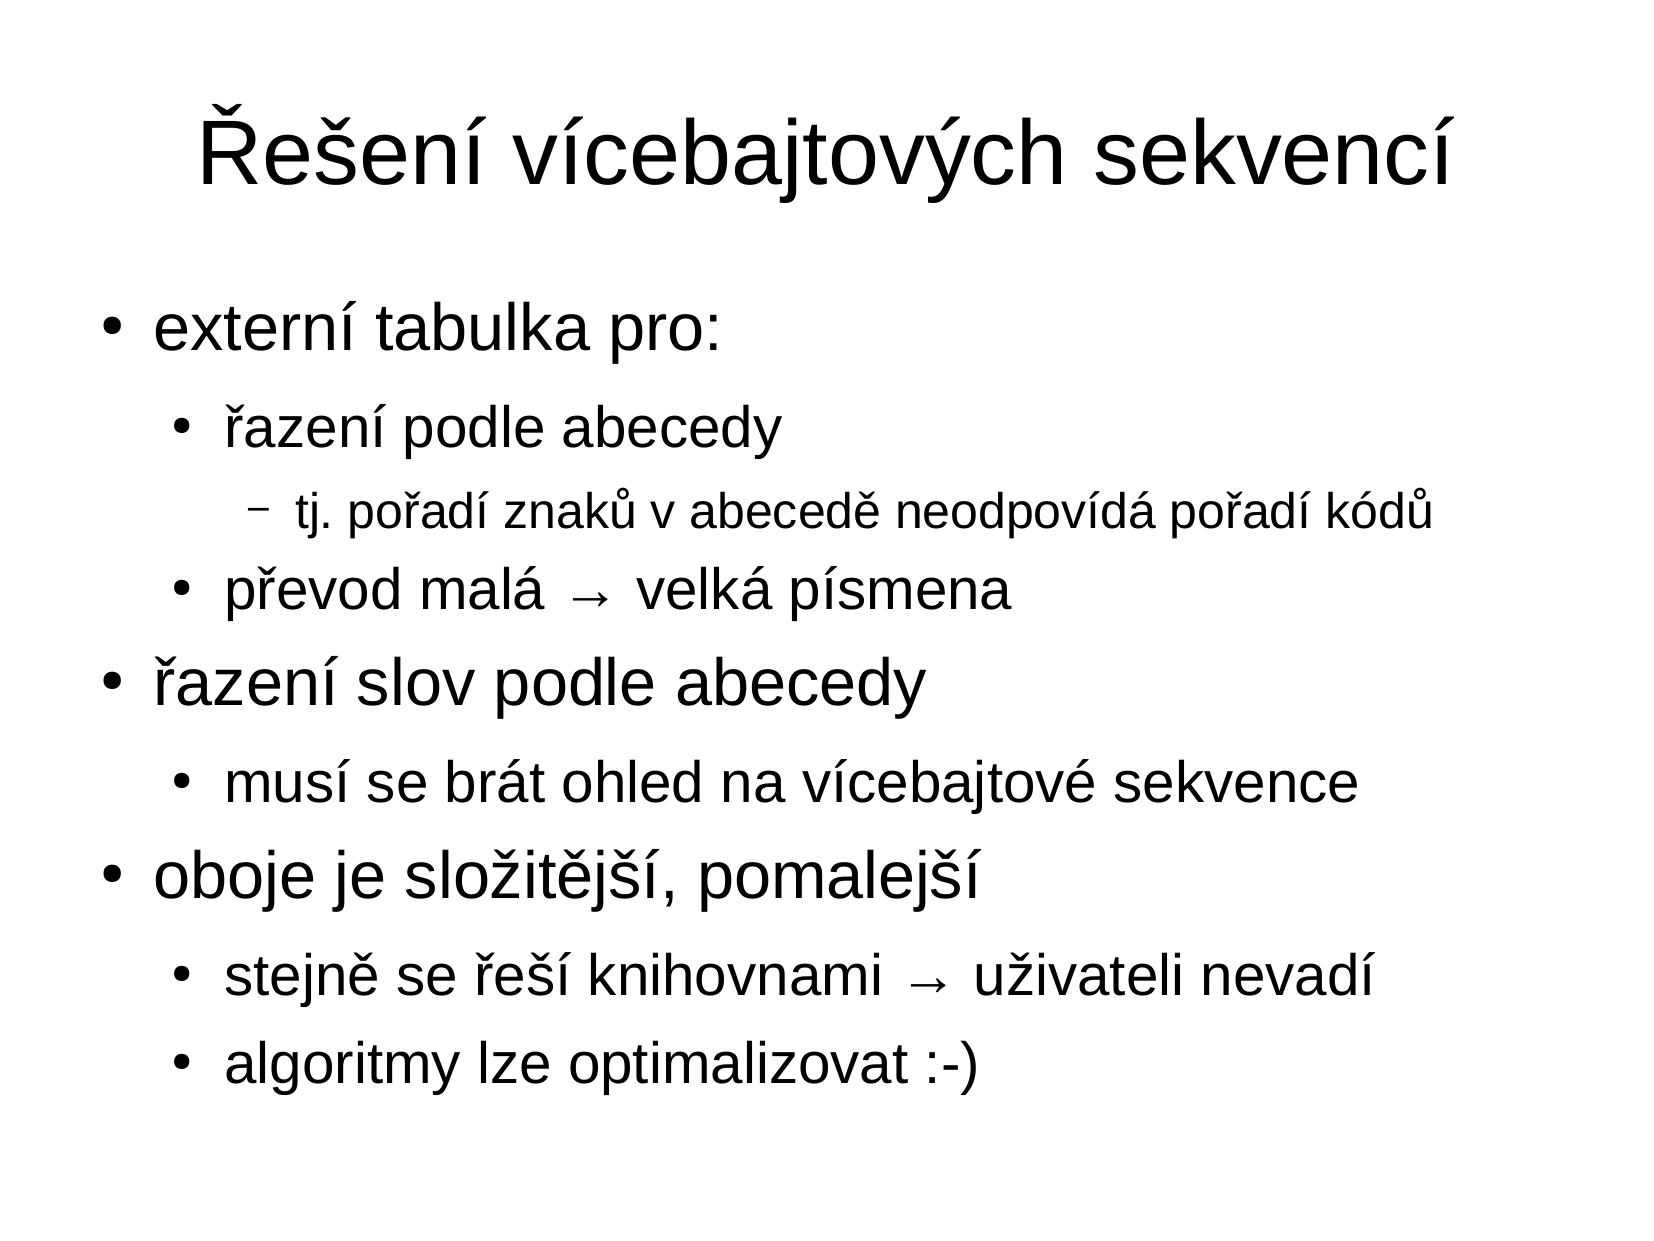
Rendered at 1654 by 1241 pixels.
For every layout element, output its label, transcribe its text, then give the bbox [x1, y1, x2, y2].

list externí tabulka pro: řazení podle abecedy tj. pořadí znaků v abecedě neodpovídá pořadí kódů převod malá → velká písmena řazení slov podle abecedy musí se brát ohled na vícebajtové sekvence oboje je složitější, pomalejší stejně se řeší knihovnami → uživateli nevadí algoritmy lze optimalizovat :-) [82, 290, 1571, 1152]
title Řešení vícebajtových sekvencí [82, 49, 1571, 257]
